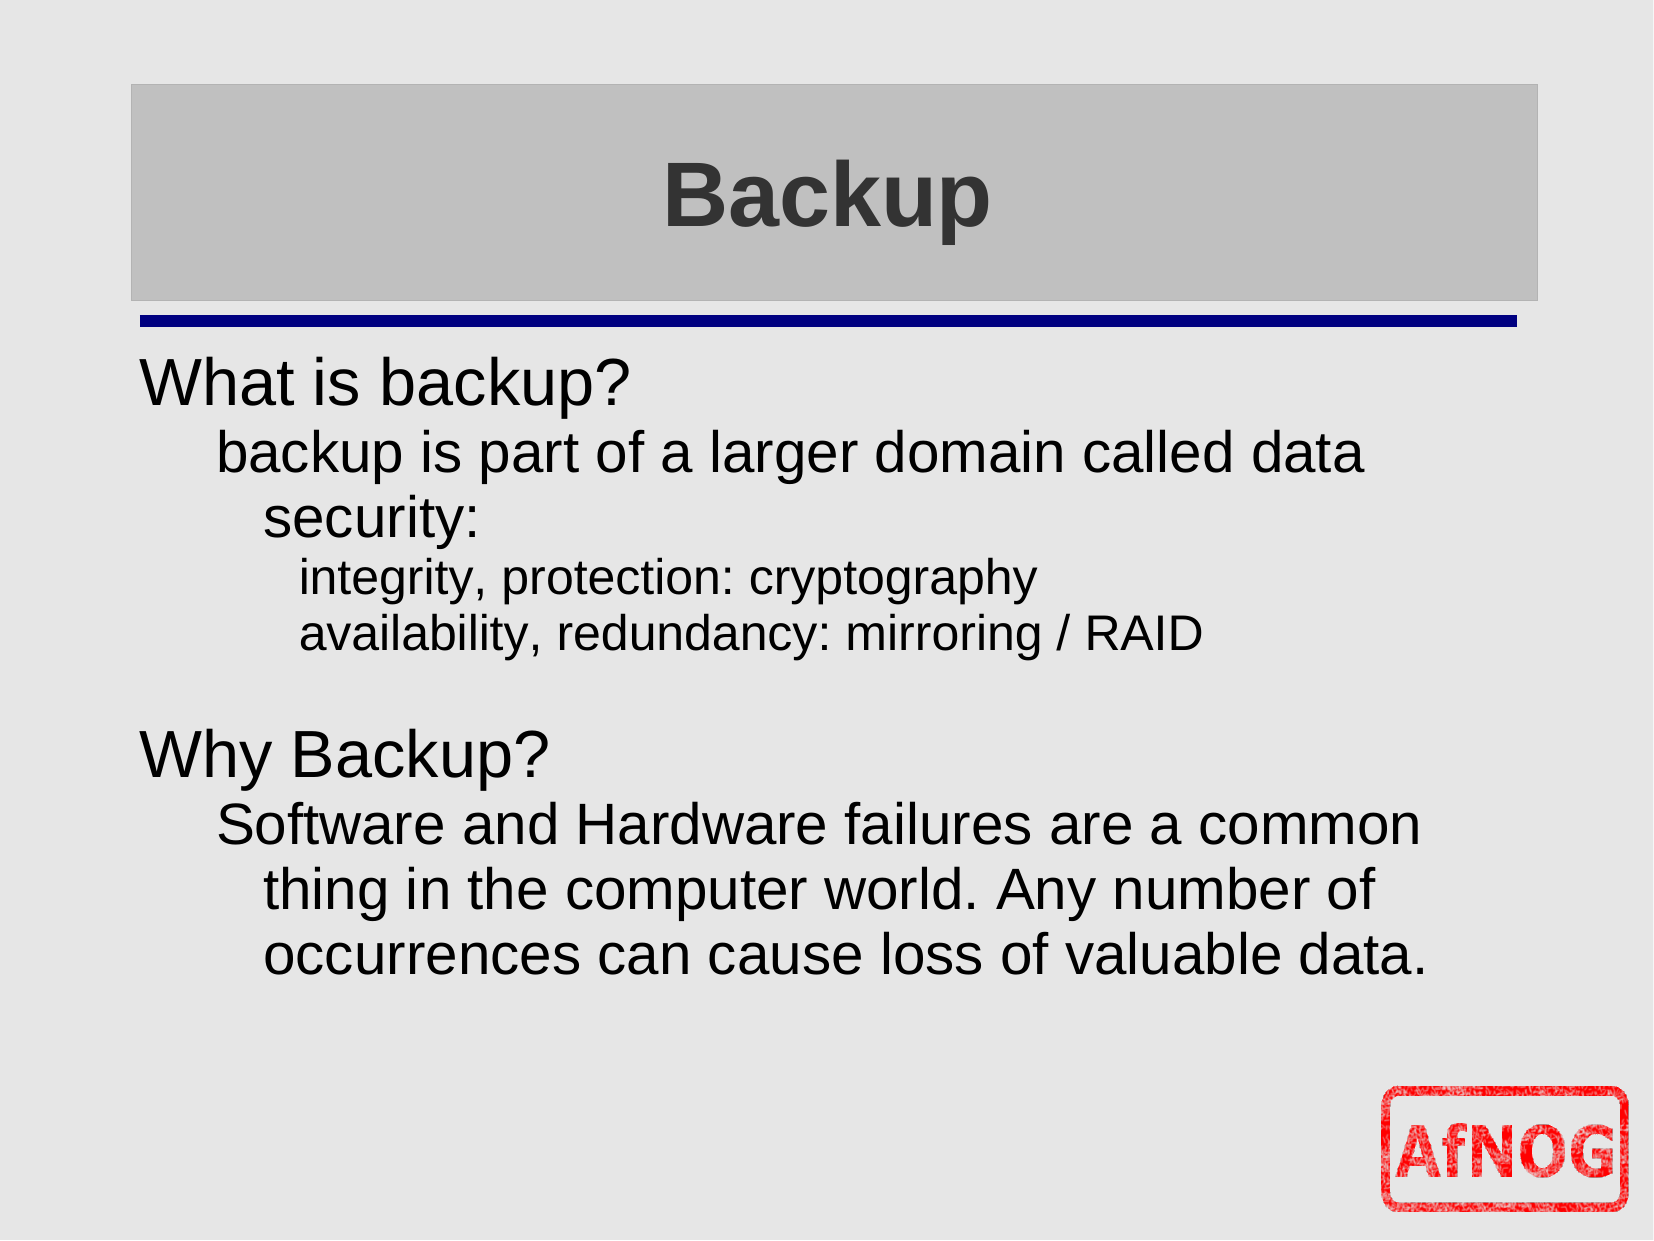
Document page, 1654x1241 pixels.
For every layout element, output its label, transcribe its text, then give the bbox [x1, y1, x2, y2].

picture [1381, 1085, 1629, 1212]
list What is backup? backup is part of a larger domain called data security: integrity, protection: cryptography availability, redundancy: mirroring / RAID Why Backup? Software and Hardware failures are a common thing in the computer world. Any number of occurrences can cause loss of valuable data. [121, 344, 1534, 1127]
title Backup [121, 91, 1534, 299]
